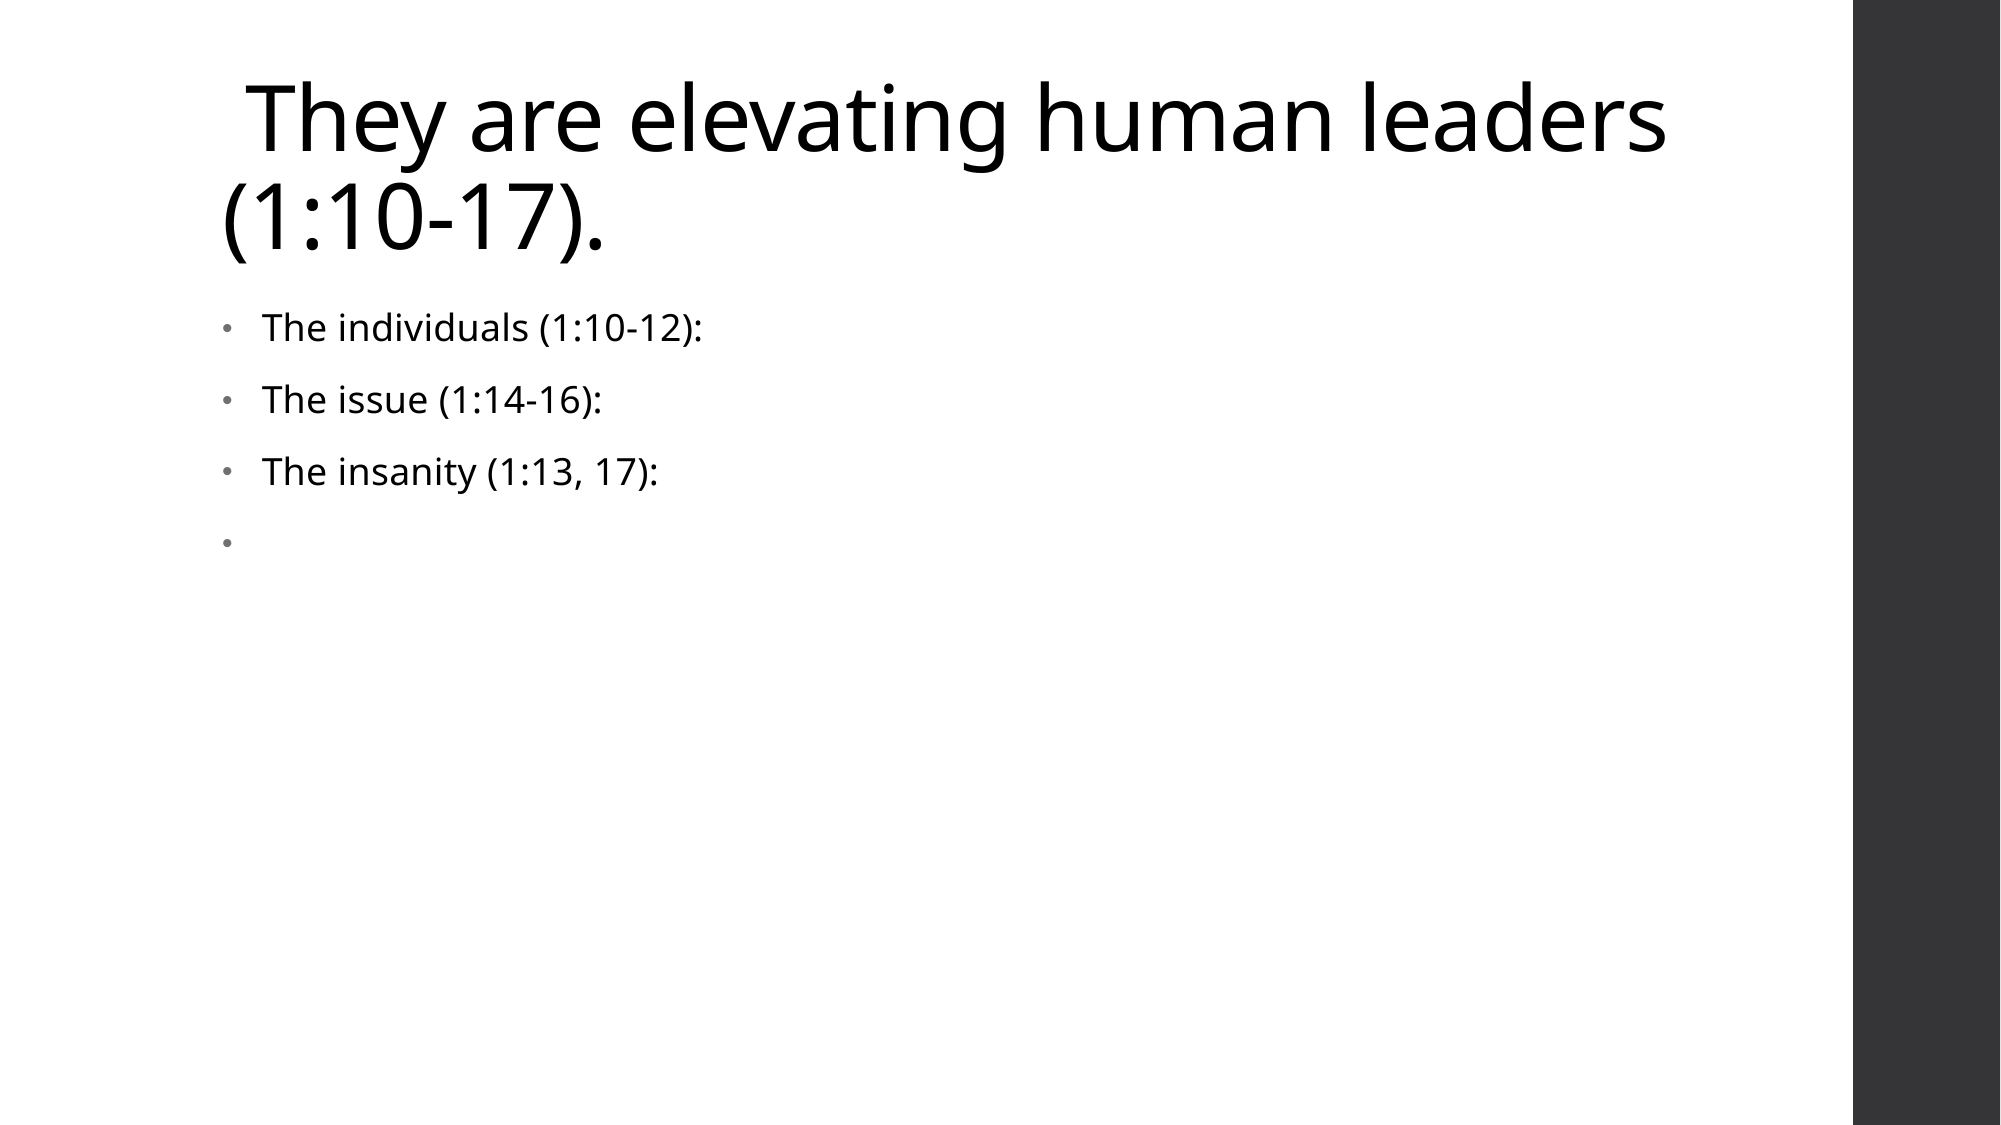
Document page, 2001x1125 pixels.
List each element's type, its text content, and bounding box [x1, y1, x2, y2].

title They are elevating human leaders (1:10-17). [206, 60, 1797, 278]
list The individuals (1:10-12): The issue (1:14-16): The insanity (1:13, 17): [206, 299, 1617, 1014]
